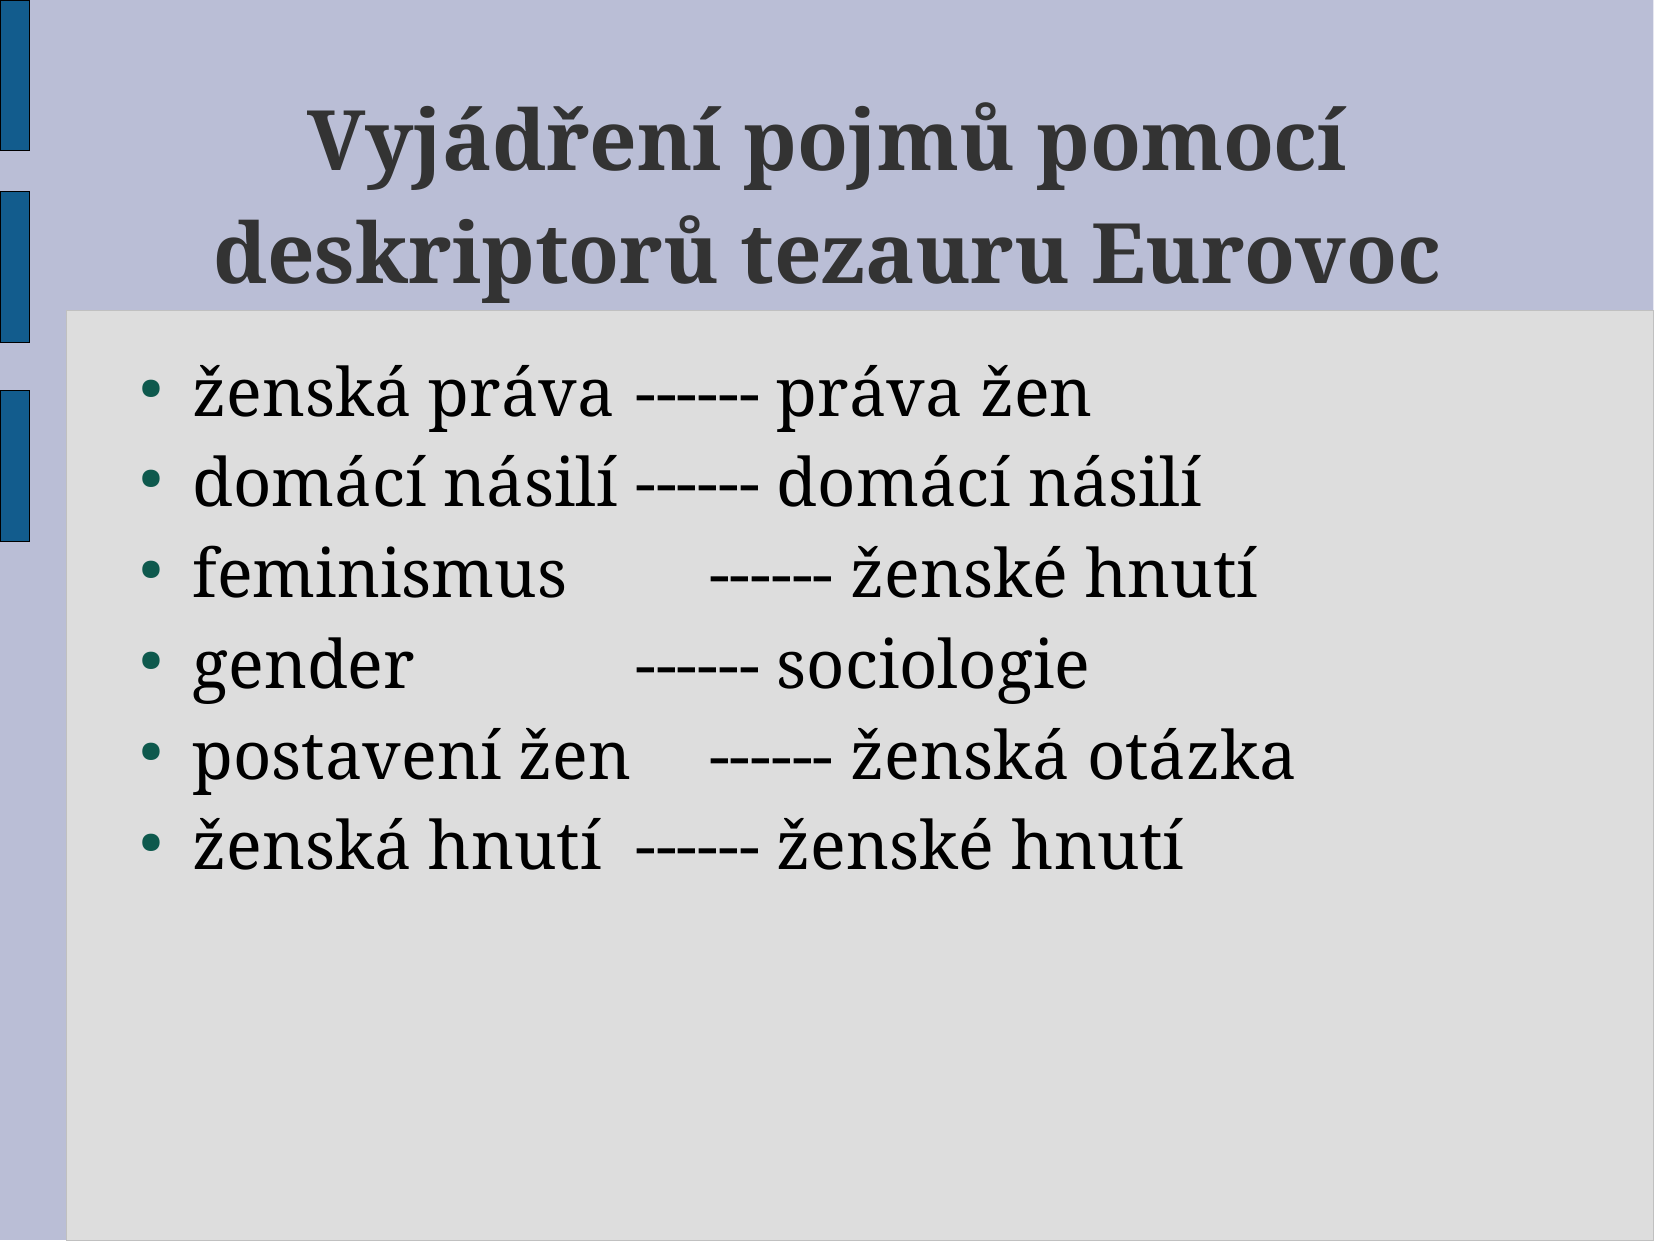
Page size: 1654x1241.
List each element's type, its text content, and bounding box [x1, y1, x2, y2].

list ženská práva ------ práva žen domácí násilí ------ domácí násilí feminismus ------ ženské hnutí gender ------ sociologie postavení žen ------ ženská otázka ženská hnutí ------ ženské hnutí [121, 344, 1534, 1112]
title Vyjádření pojmů pomocí deskriptorů tezauru Eurovoc [121, 98, 1534, 291]
